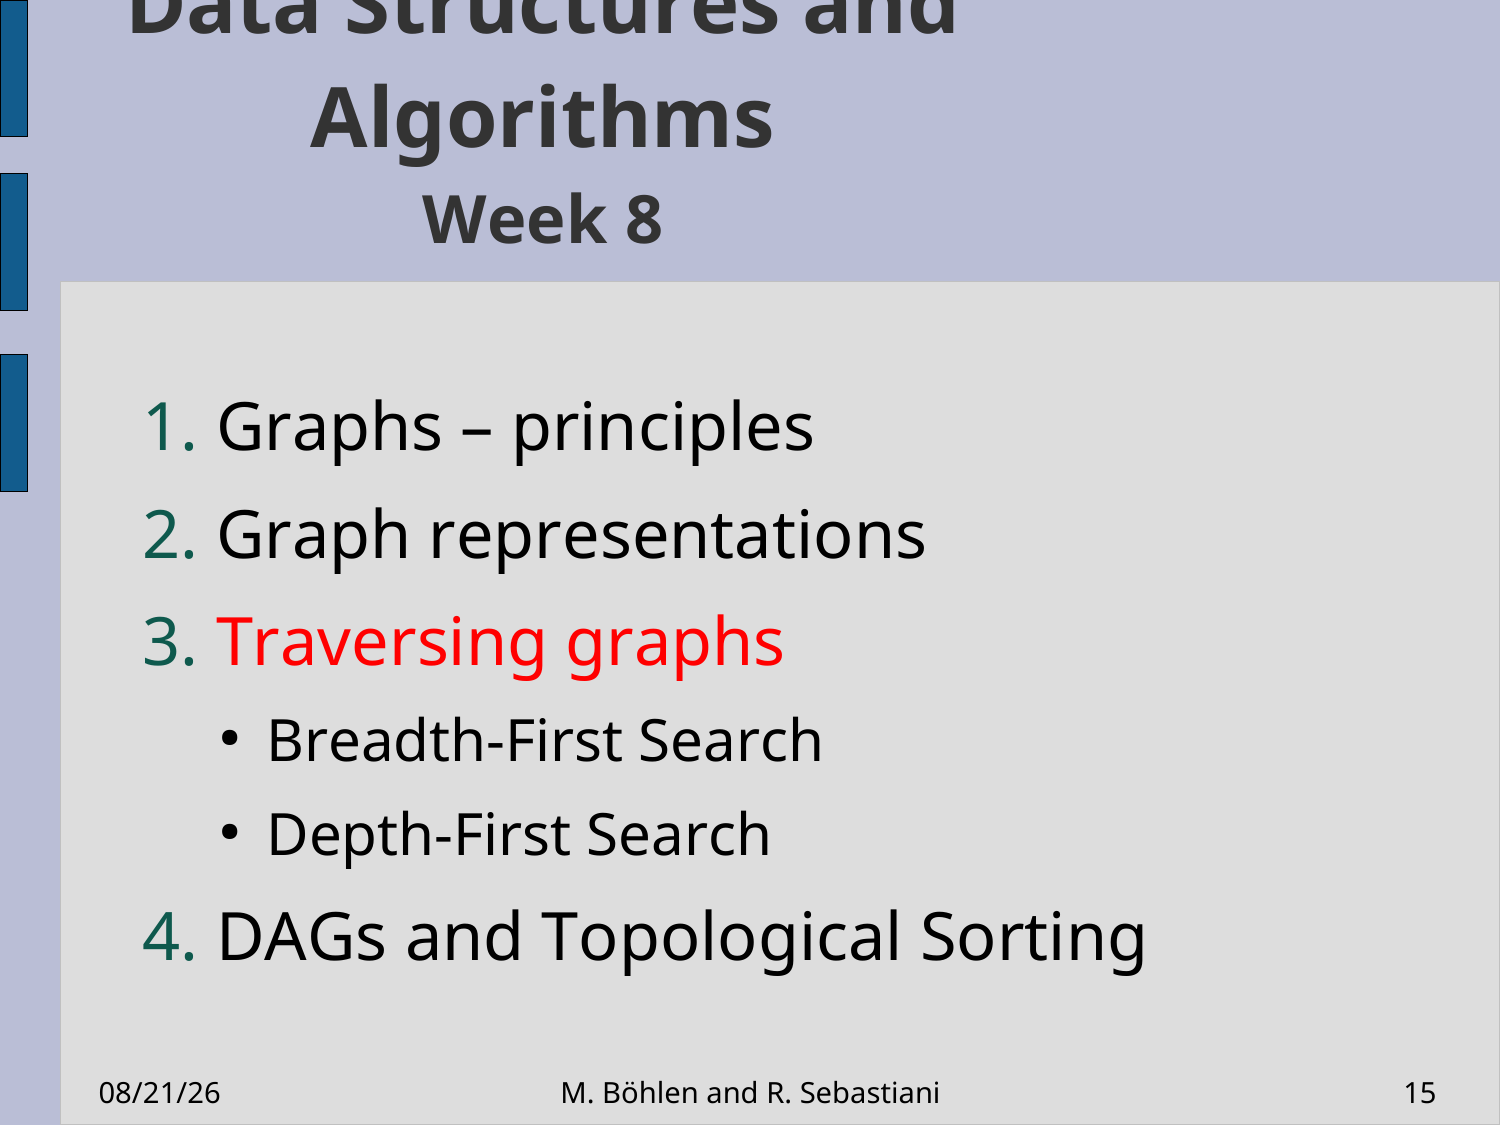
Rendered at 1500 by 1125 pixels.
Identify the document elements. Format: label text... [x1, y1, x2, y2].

list Graphs – principles Graph representations Traversing graphs Breadth-First Search Depth-First Search DAGs and Topological Sorting [110, 371, 1392, 1008]
title Data Structures and Algorithms Week 8 [110, 67, 1392, 271]
